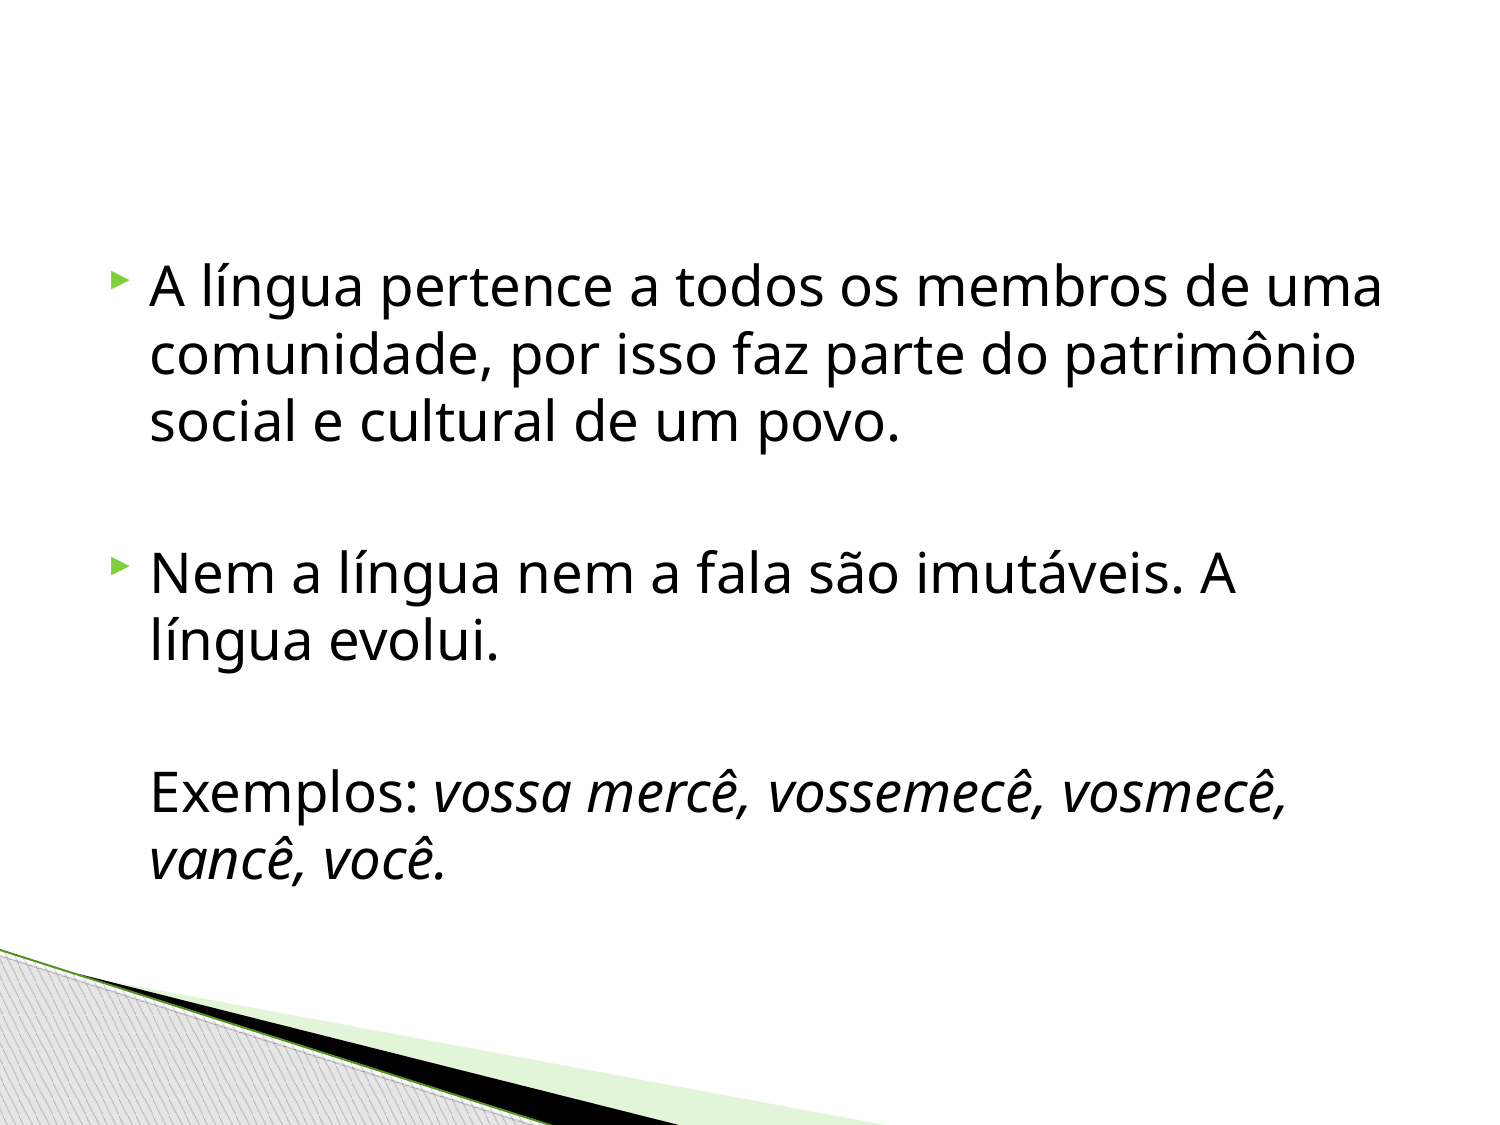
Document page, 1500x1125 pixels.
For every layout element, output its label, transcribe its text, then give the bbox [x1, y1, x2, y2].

list A língua pertence a todos os membros de uma comunidade, por isso faz parte do patrimônio social e cultural de um povo. Nem a língua nem a fala são imutáveis. A língua evolui. Exemplos: vossa mercê, vossemecê, vosmecê, vancê, você. [75, 243, 1425, 986]
